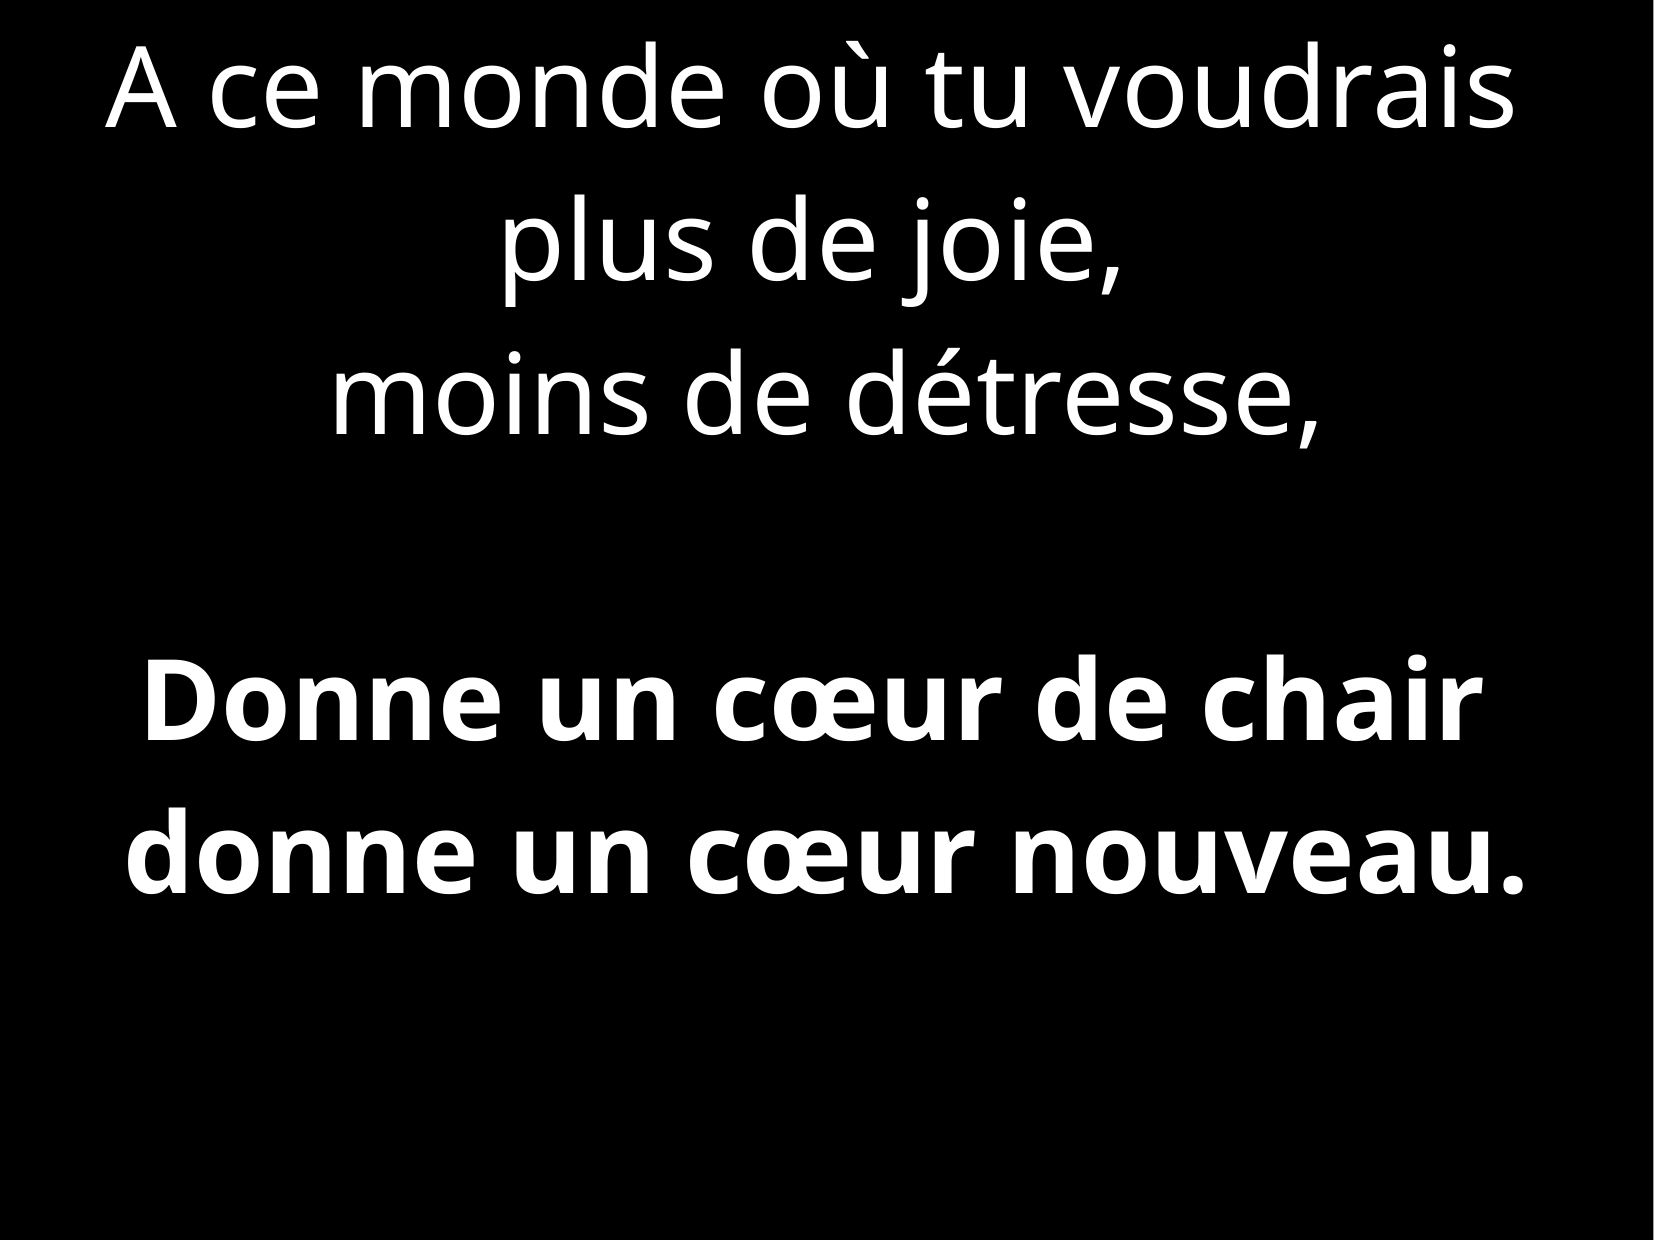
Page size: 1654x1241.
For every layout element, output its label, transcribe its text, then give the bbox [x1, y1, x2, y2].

text_box A ce monde où tu voudrais plus de joie, moins de détresse, Donne un cœur de chair donne un cœur nouveau. [0, 0, 1654, 1241]
